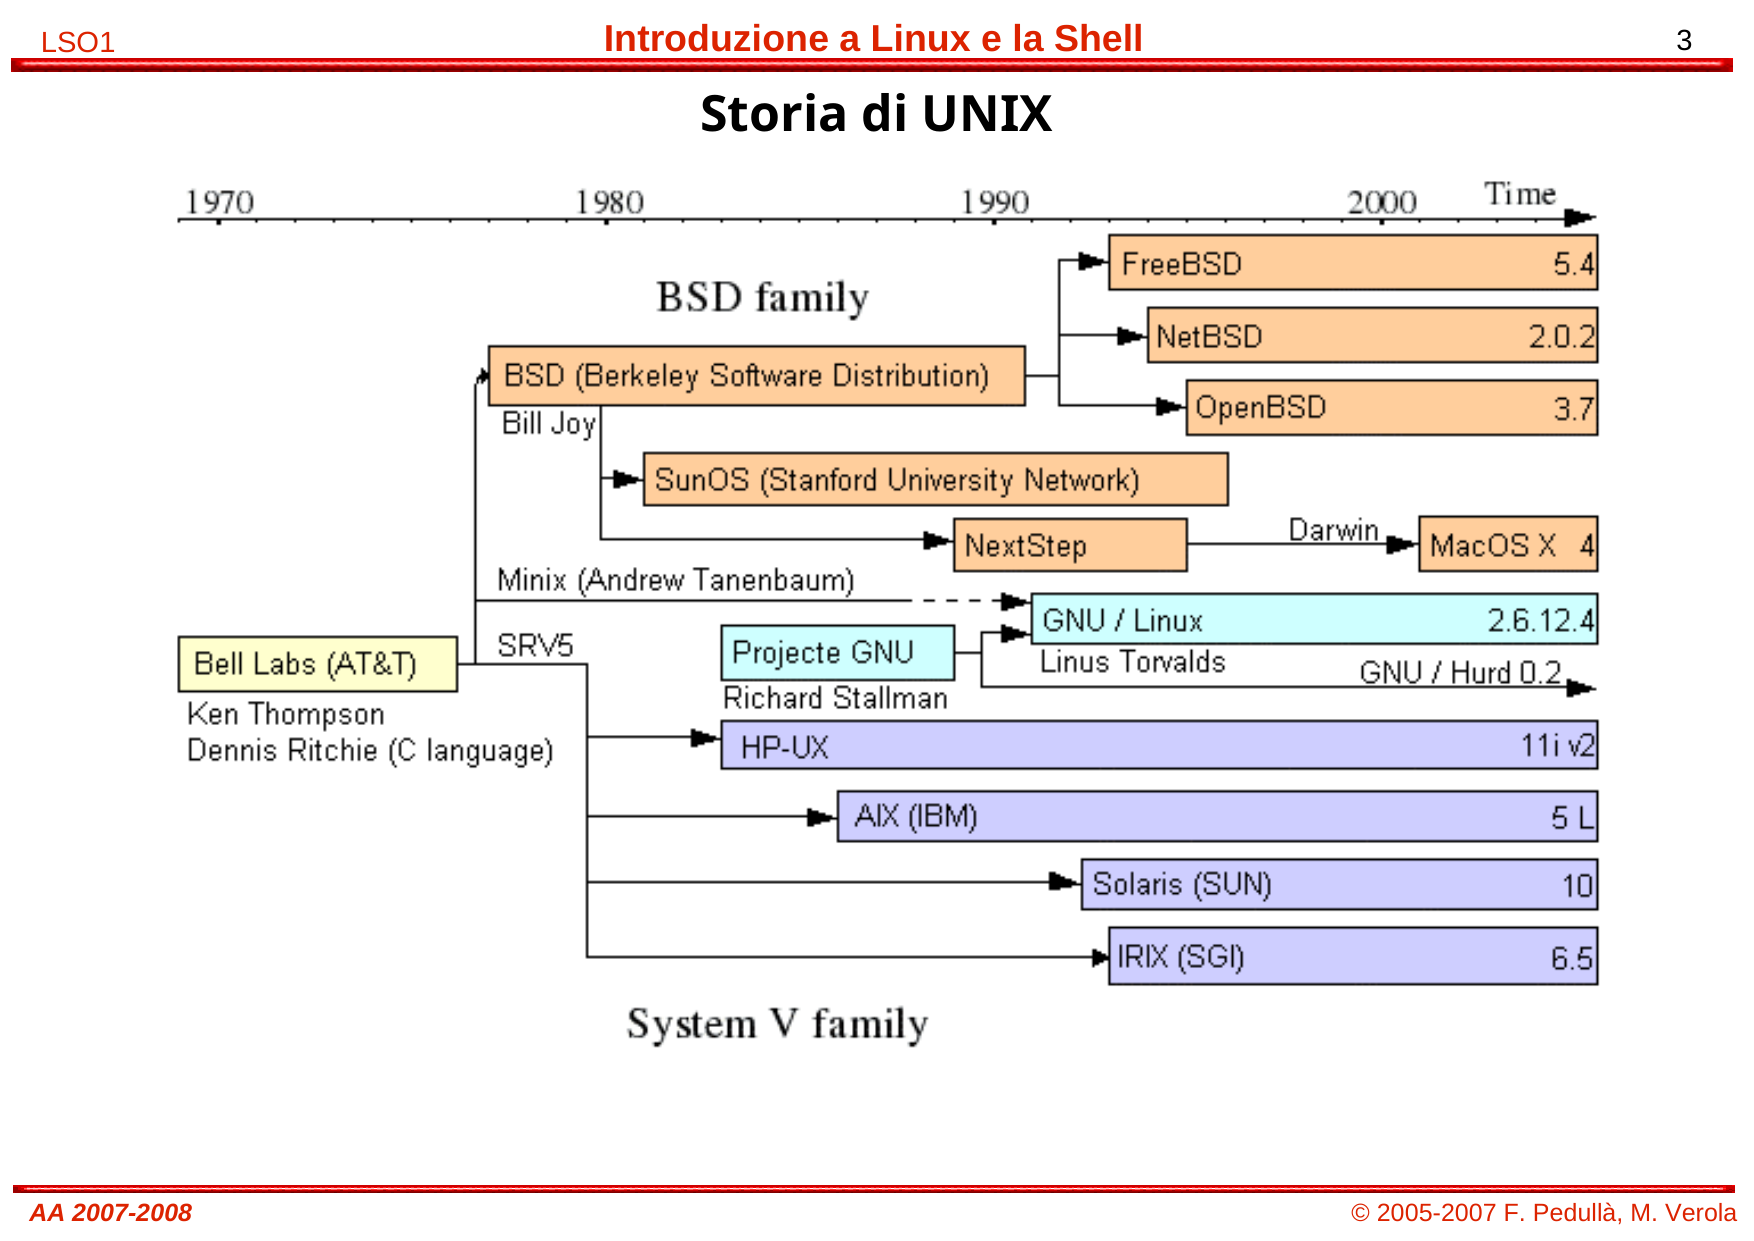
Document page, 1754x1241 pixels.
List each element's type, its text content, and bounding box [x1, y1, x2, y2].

picture [151, 171, 1638, 1061]
picture [13, 1185, 1735, 1193]
picture [11, 58, 1733, 72]
title Storia di UNIX [40, 66, 1714, 162]
